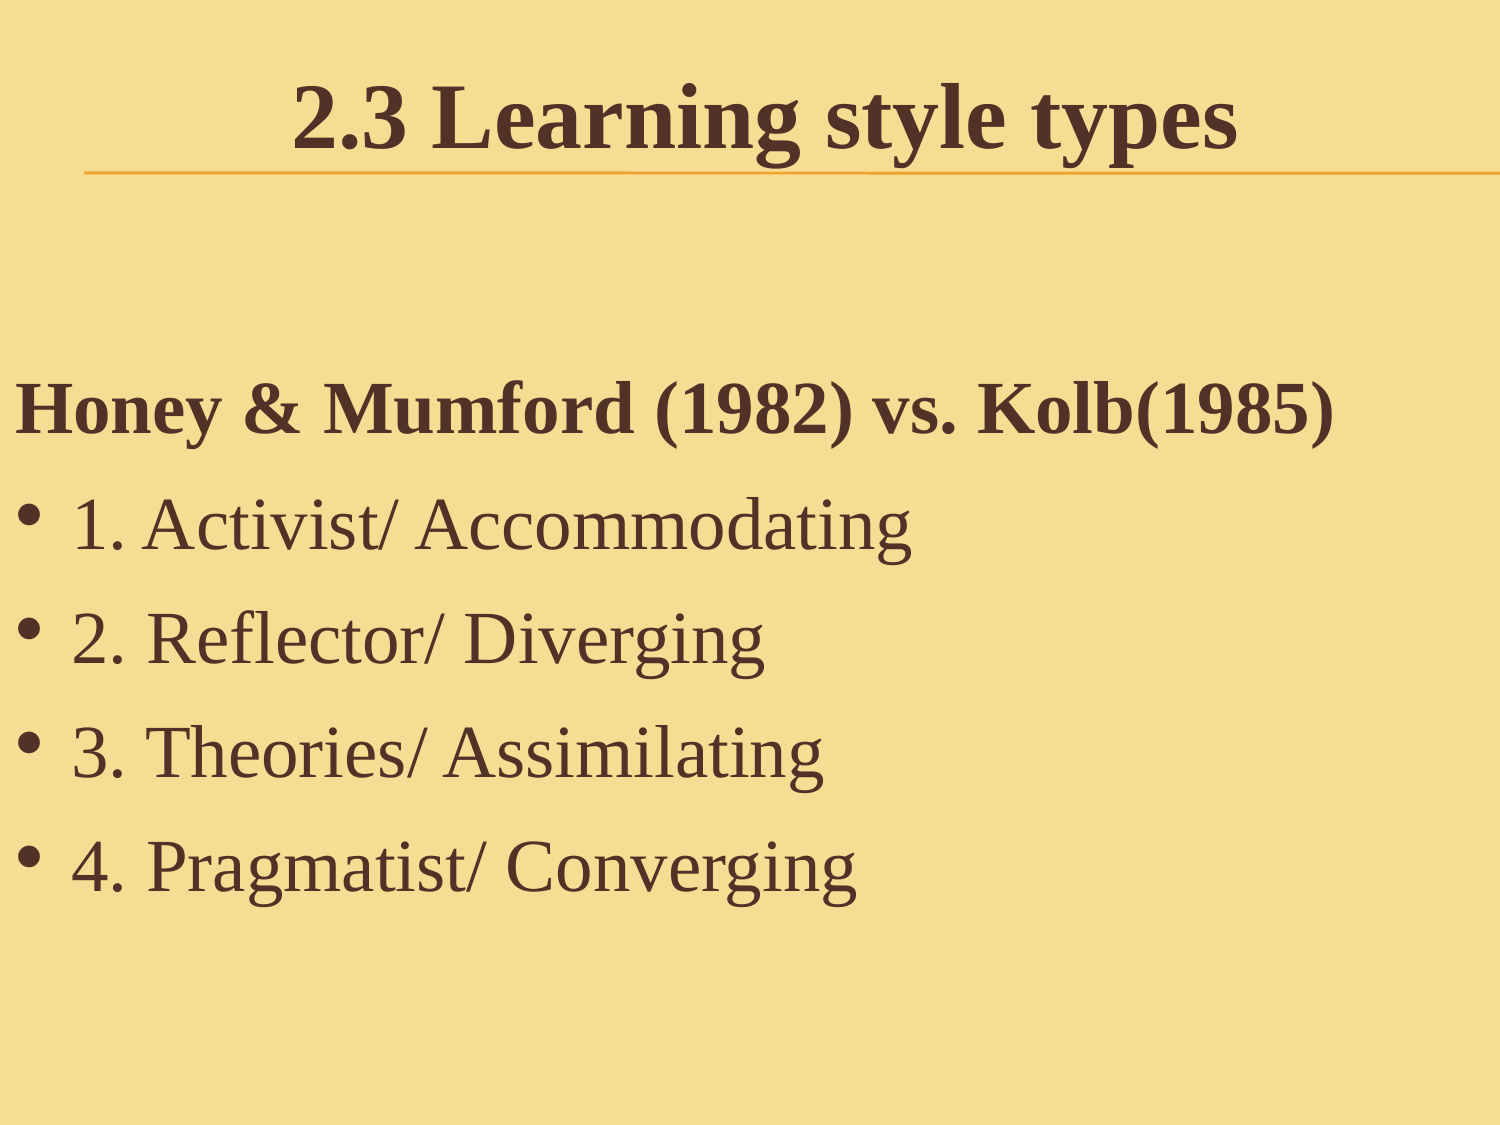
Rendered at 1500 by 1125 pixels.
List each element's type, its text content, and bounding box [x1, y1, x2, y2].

title 2.3 Learning style types [53, 42, 1479, 181]
list Honey & Mumford (1982) vs. Kolb(1985) 1. Activist/ Accommodating 2. Reflector/ Diverging 3. Theories/ Assimilating 4. Pragmatist/ Converging [0, 361, 1446, 917]
